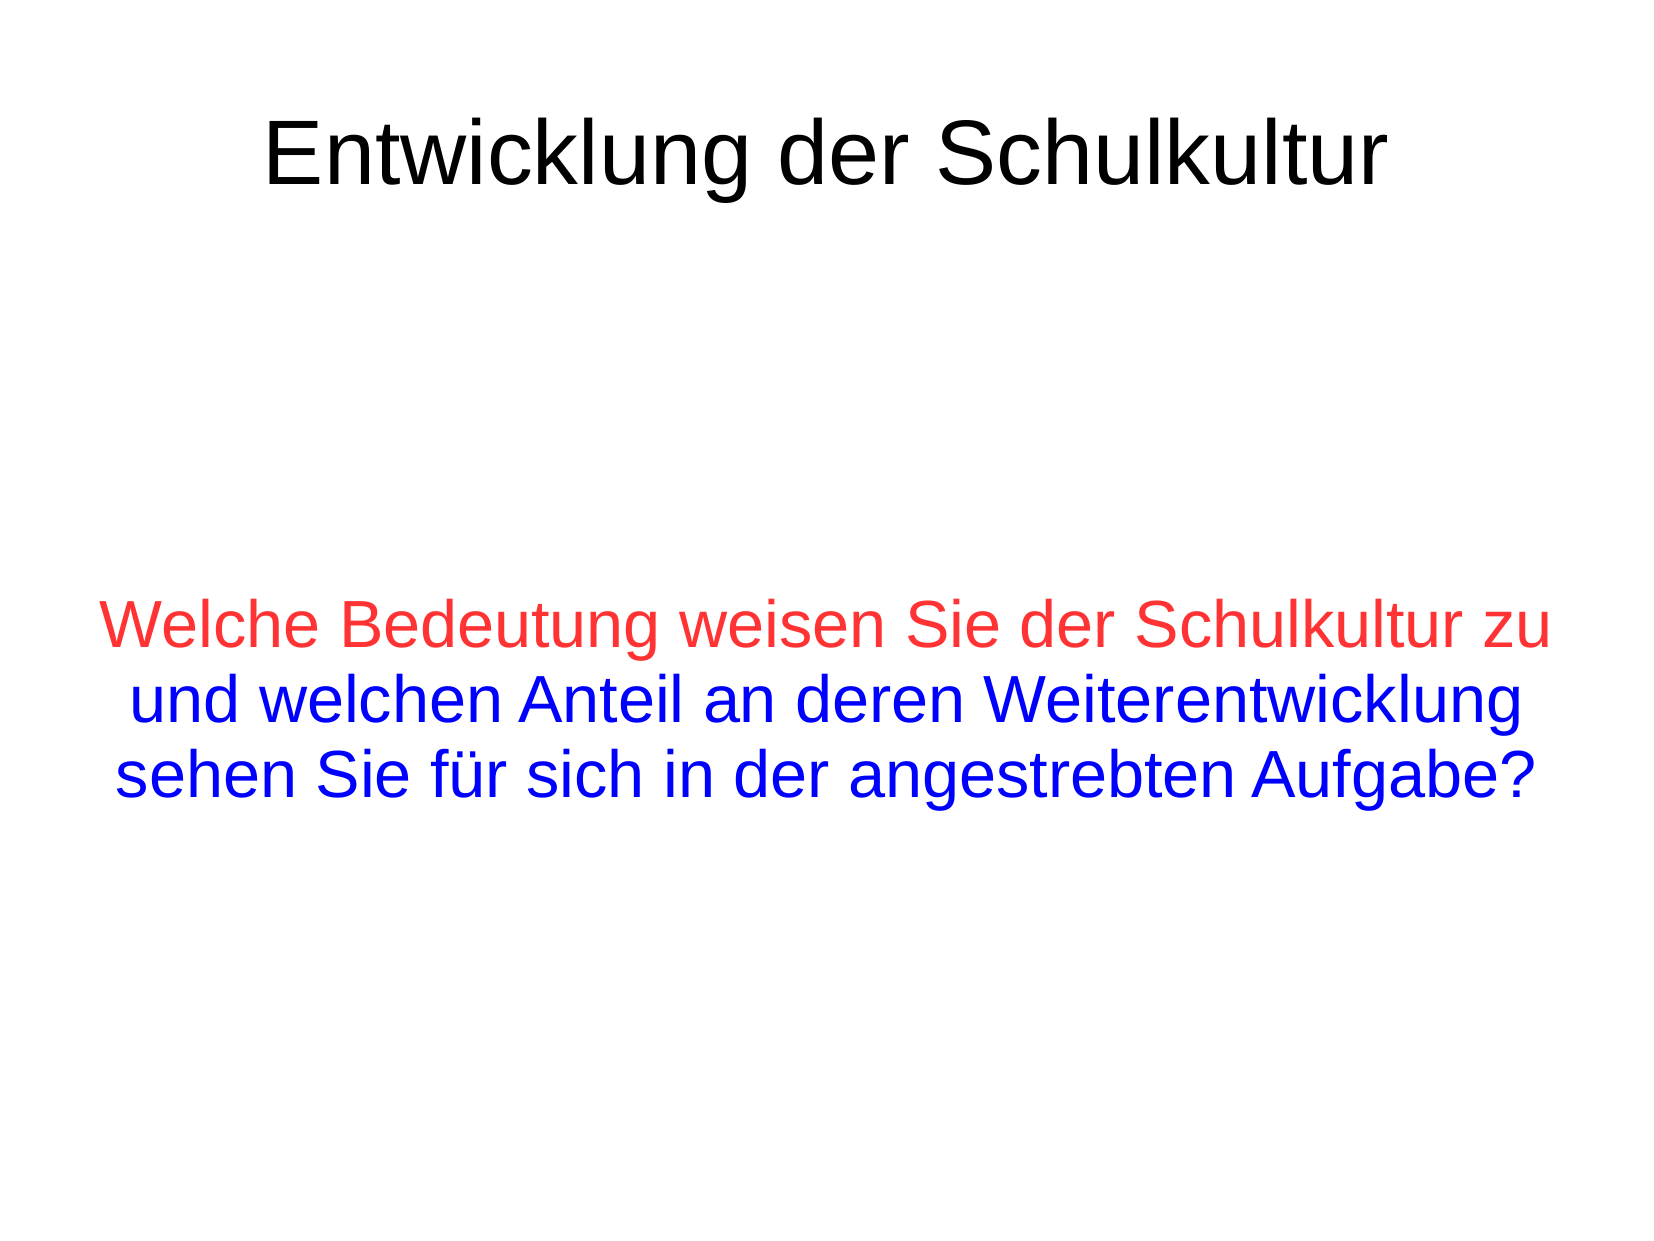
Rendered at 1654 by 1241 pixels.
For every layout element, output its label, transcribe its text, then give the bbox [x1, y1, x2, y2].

title Entwicklung der Schulkultur [82, 49, 1571, 257]
subtitle Welche Bedeutung weisen Sie der Schulkultur zu und welchen Anteil an deren Weiterentwicklung sehen Sie für sich in der angestrebten Aufgabe? [82, 327, 1571, 1072]
